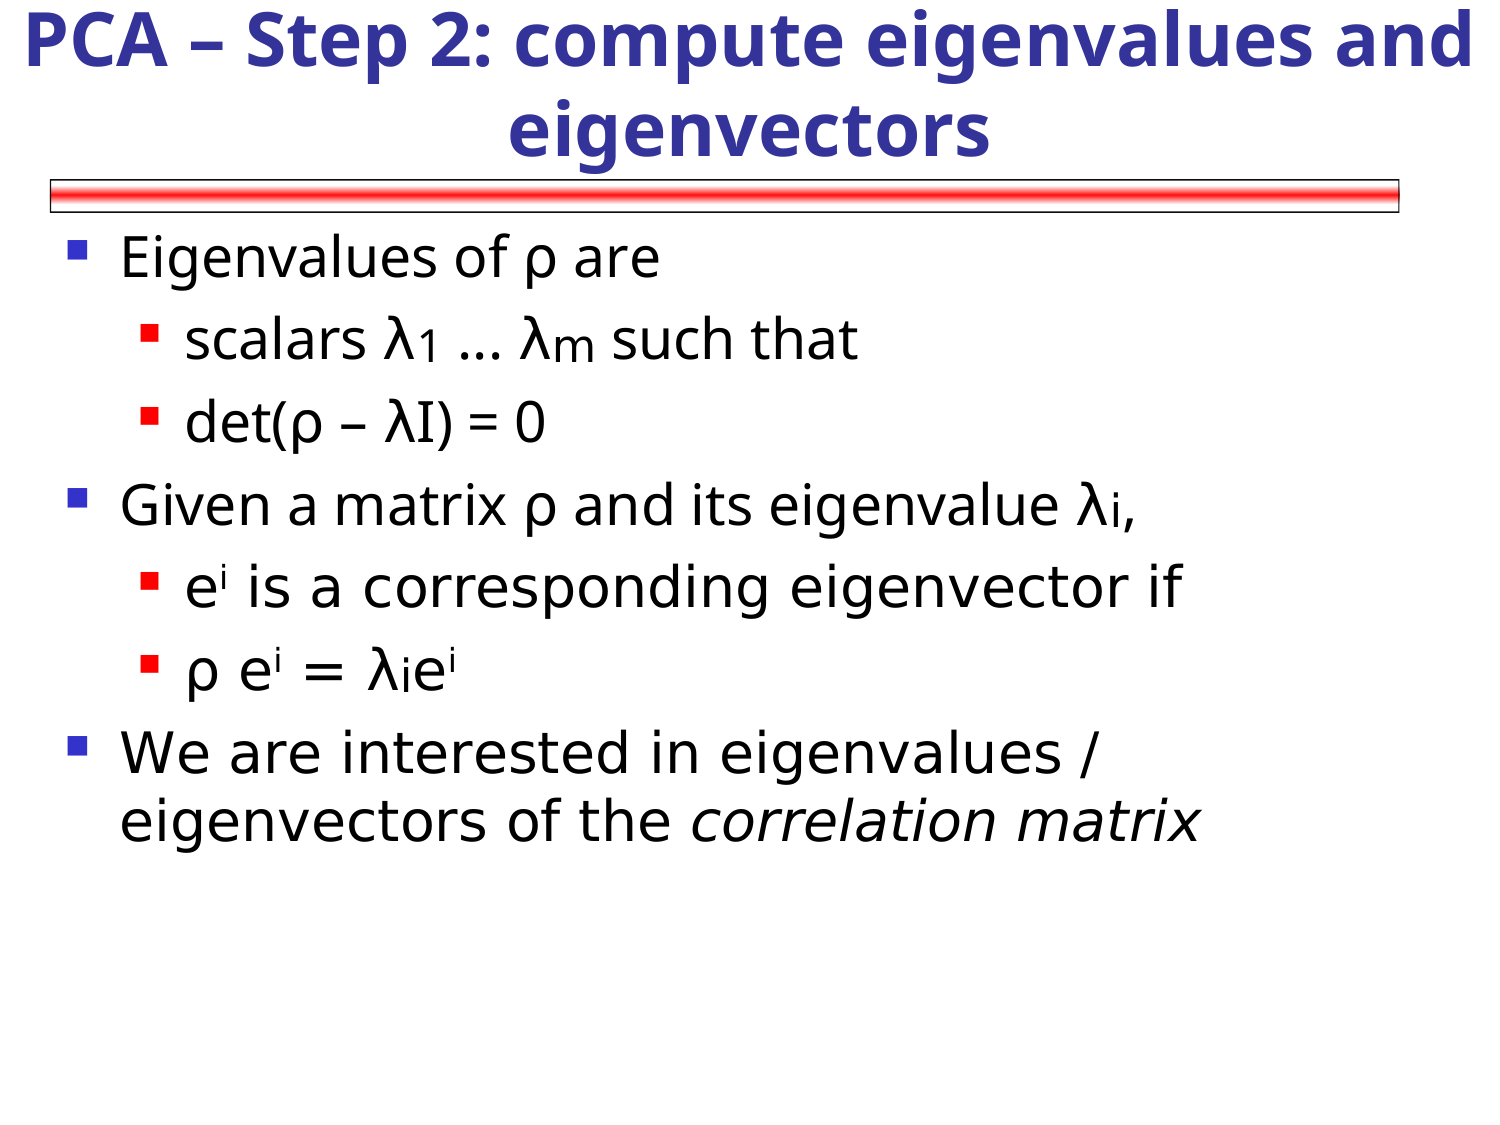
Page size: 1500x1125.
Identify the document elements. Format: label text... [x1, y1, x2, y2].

title PCA – Step 2: compute eigenvalues and eigenvectors [0, 0, 1500, 180]
list Eigenvalues of ρ are scalars λ1 ... λm such that det(ρ – λI) = 0 Given a matrix ρ and its eigenvalue λi, ei is a corresponding eigenvector if ρ ei = λiei We are interested in eigenvalues / eigenvectors of the correlation matrix [49, 212, 1425, 865]
